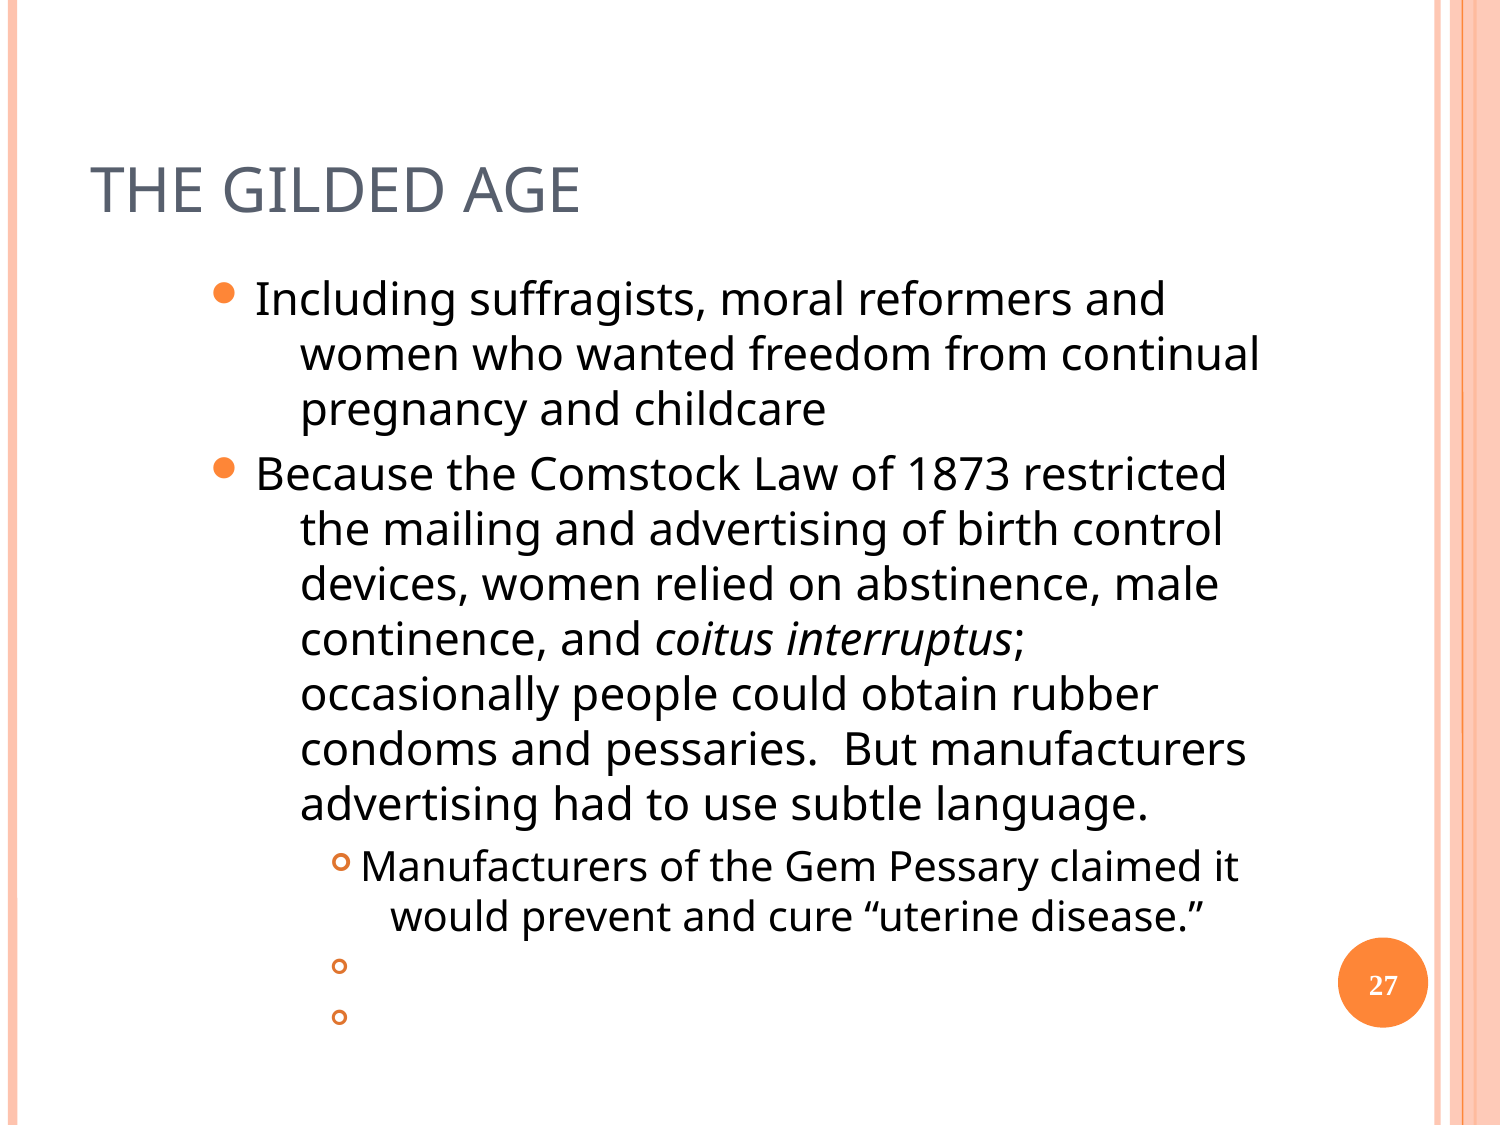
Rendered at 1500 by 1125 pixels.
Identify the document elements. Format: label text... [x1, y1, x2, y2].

text_box [1333, 940, 1434, 1027]
title The Gilded Age [75, 45, 1300, 233]
list Including suffragists, moral reformers and women who wanted freedom from continual pregnancy and childcare Because the Comstock Law of 1873 restricted the mailing and advertising of birth control devices, women relied on abstinence, male continence, and coitus interruptus; occasionally people could obtain rubber condoms and pessaries. But manufacturers advertising had to use subtle language. Manufacturers of the Gem Pessary claimed it would prevent and cure “uterine disease.” [75, 262, 1300, 1062]
